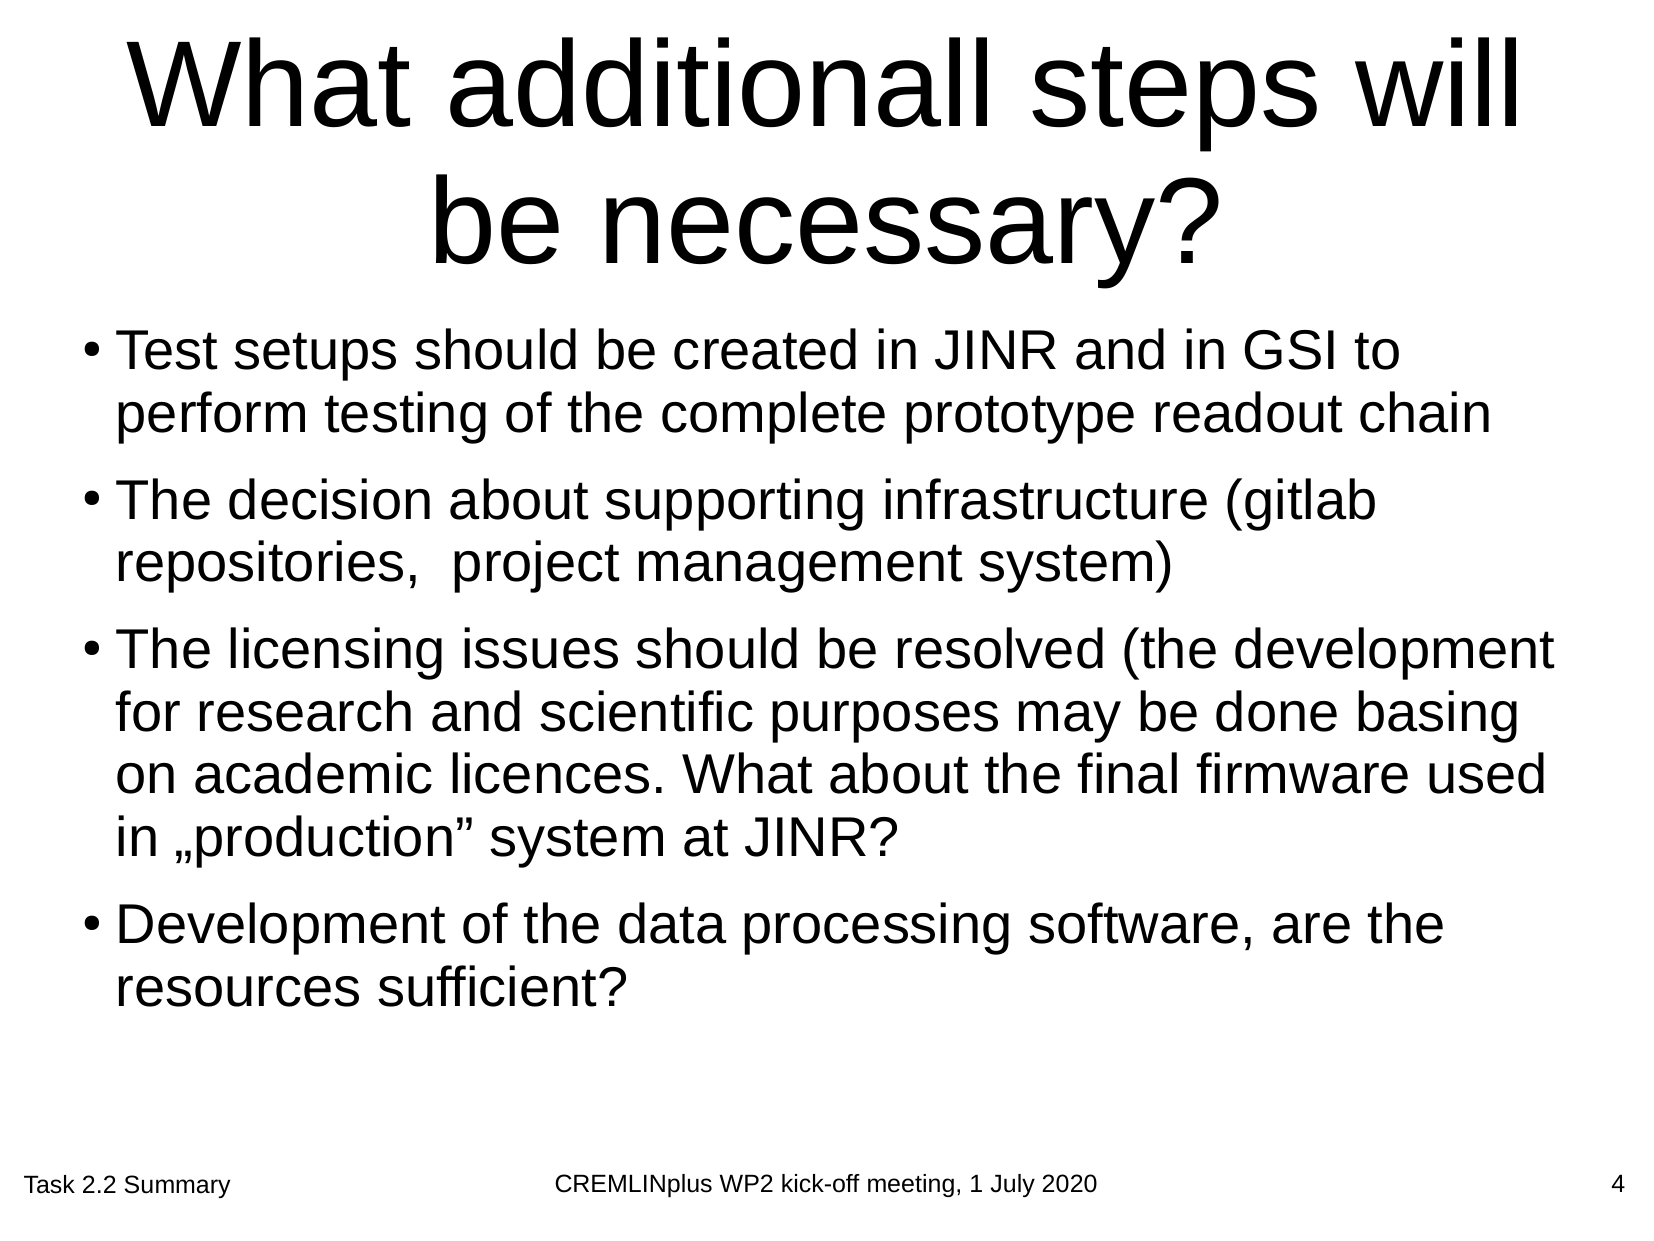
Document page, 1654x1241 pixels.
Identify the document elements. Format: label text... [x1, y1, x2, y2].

list Test setups should be created in JINR and in GSI to perform testing of the complete prototype readout chain The decision about supporting infrastructure (gitlab repositories, project management system) The licensing issues should be resolved (the development for research and scientific purposes may be done basing on academic licences. What about the final firmware used in „production” system at JINR? Development of the data processing software, are the resources sufficient? [70, 318, 1560, 1039]
title What additionall steps will be necessary? [82, 16, 1571, 290]
